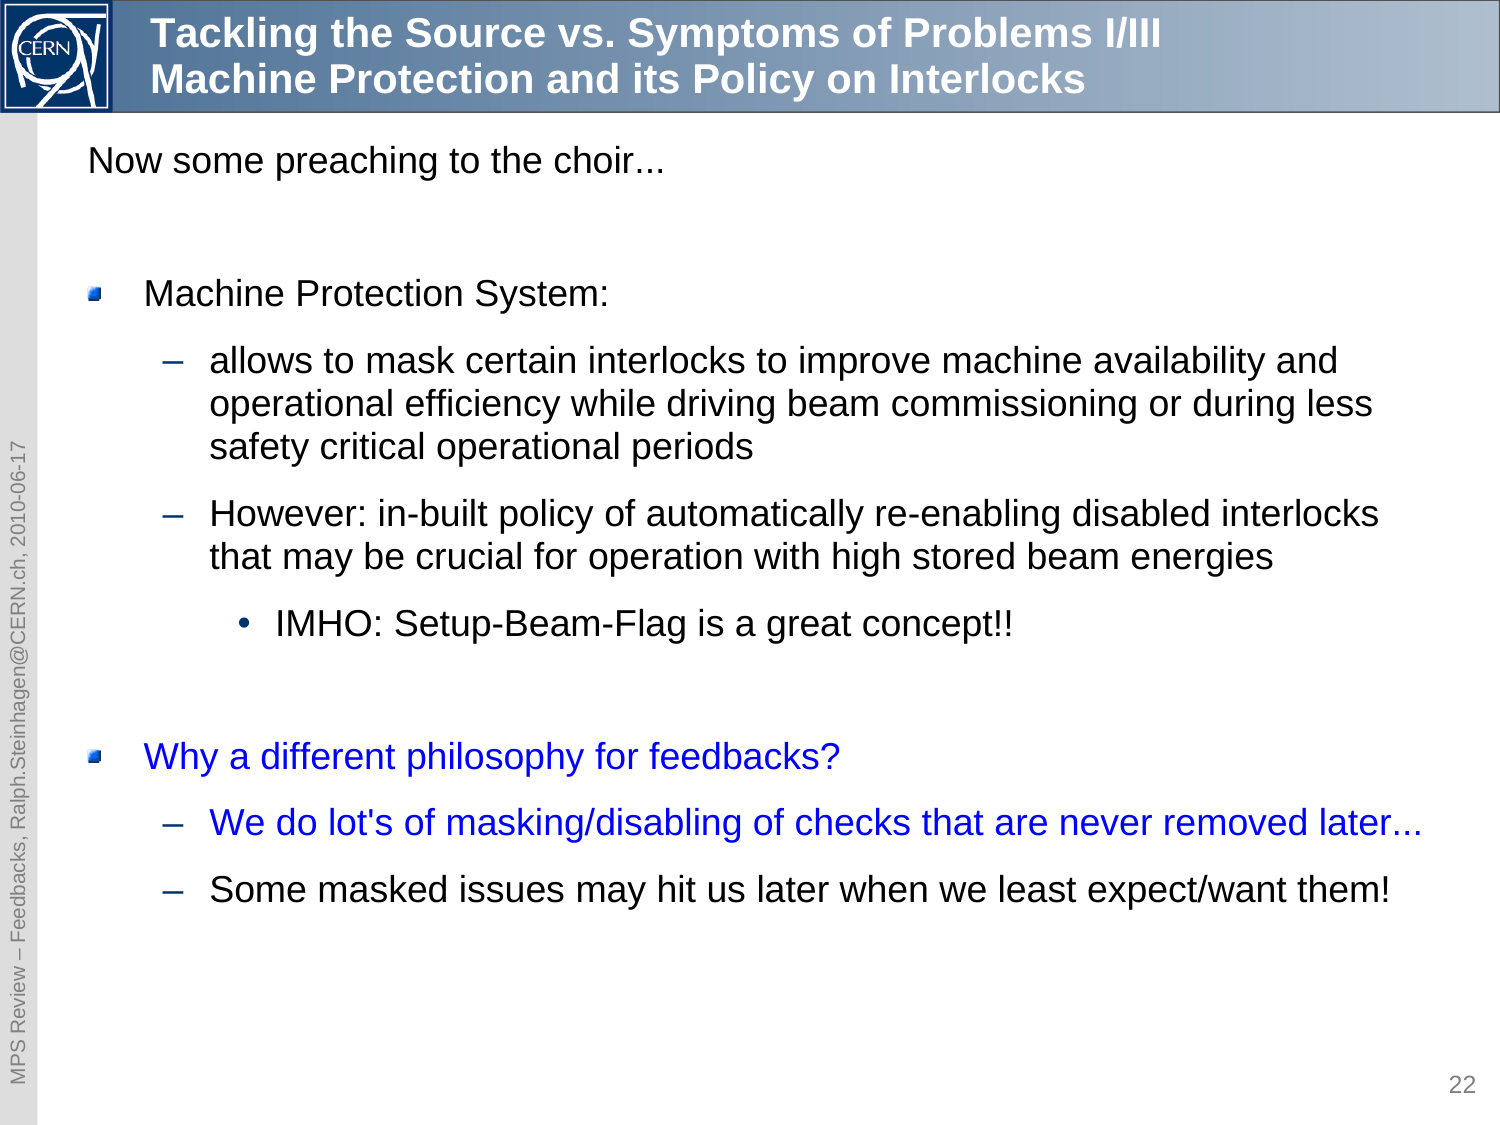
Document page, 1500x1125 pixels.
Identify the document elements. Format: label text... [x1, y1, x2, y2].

list Now some preaching to the choir... Machine Protection System: allows to mask certain interlocks to improve machine availability and operational efficiency while driving beam commissioning or during less safety critical operational periods However: in-built policy of automatically re-enabling disabled interlocks that may be crucial for operation with high stored beam energies IMHO: Setup-Beam-Flag is a great concept!! Why a different philosophy for feedbacks? We do lot's of masking/disabling of checks that are never removed later... Some masked issues may hit us later when we least expect/want them! [87, 137, 1438, 1016]
title Tackling the Source vs. Symptoms of Problems I/III Machine Protection and its Policy on Interlocks [150, 7, 1201, 106]
picture [0, 0, 113, 113]
